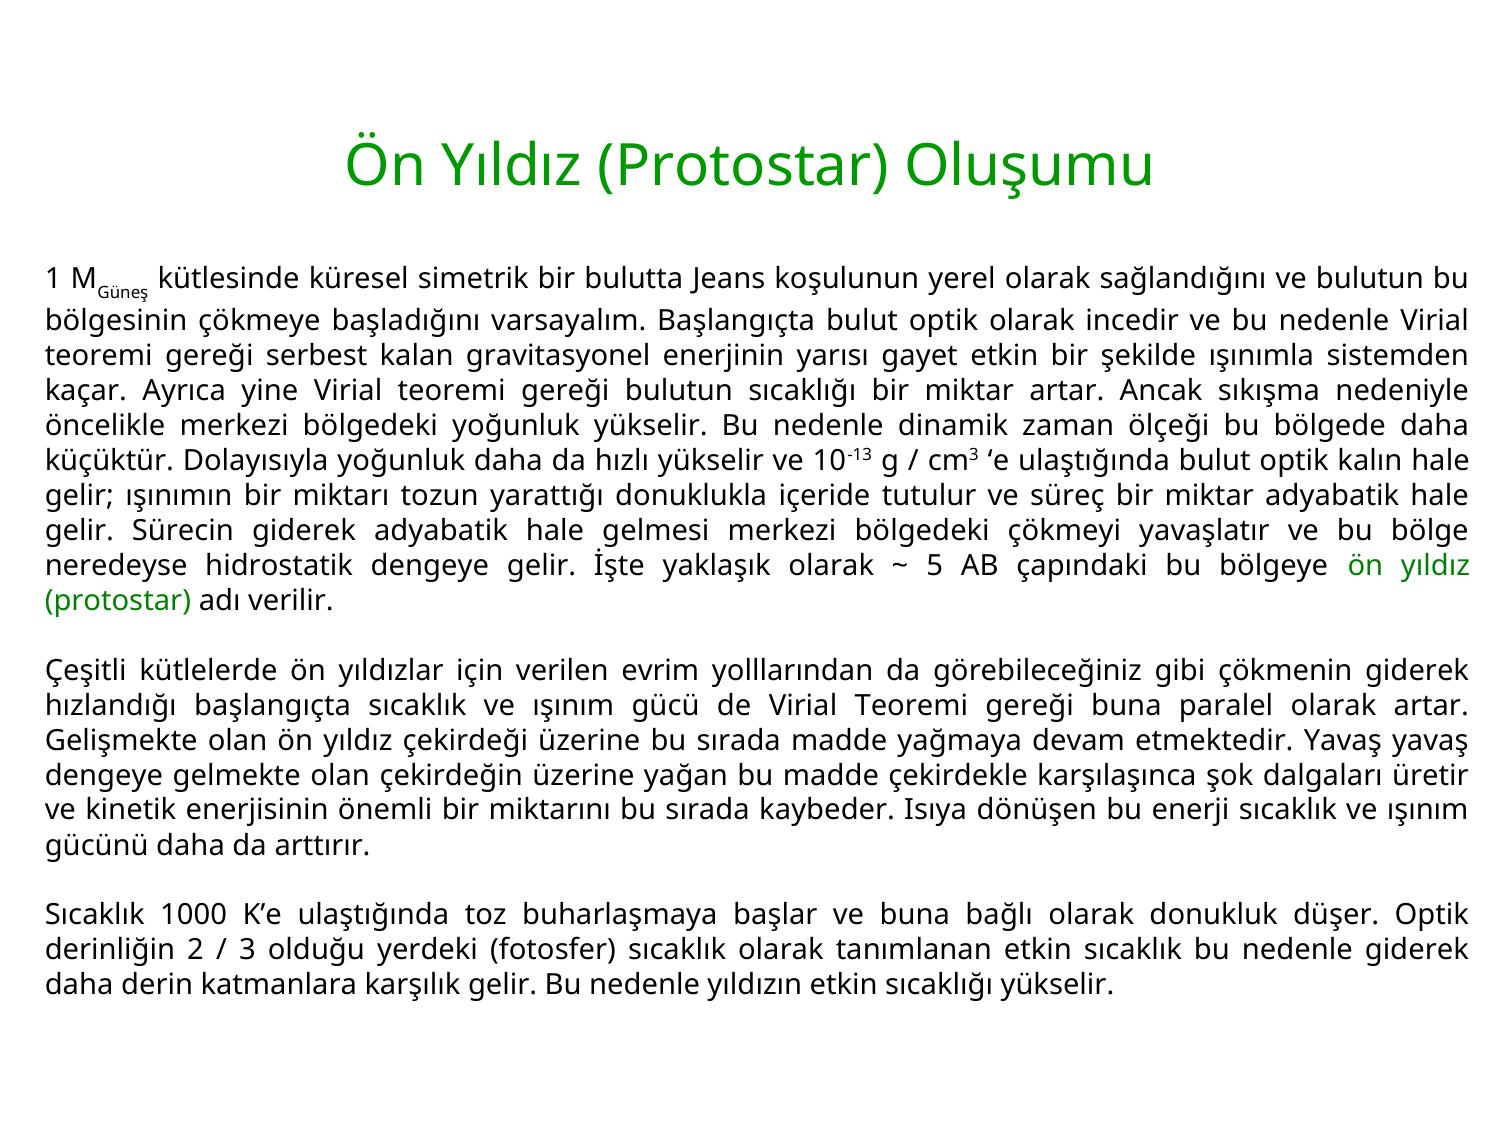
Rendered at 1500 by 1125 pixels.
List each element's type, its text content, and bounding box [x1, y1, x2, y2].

text_box 1 MGüneş kütlesinde küresel simetrik bir bulutta Jeans koşulunun yerel olarak sağlandığını ve bulutun bu bölgesinin çökmeye başladığını varsayalım. Başlangıçta bulut optik olarak incedir ve bu nedenle Virial teoremi gereği serbest kalan gravitasyonel enerjinin yarısı gayet etkin bir şekilde ışınımla sistemden kaçar. Ayrıca yine Virial teoremi gereği bulutun sıcaklığı bir miktar artar. Ancak sıkışma nedeniyle öncelikle merkezi bölgedeki yoğunluk yükselir. Bu nedenle dinamik zaman ölçeği bu bölgede daha küçüktür. Dolayısıyla yoğunluk daha da hızlı yükselir ve 10-13 g / cm3 ‘e ulaştığında bulut optik kalın hale gelir; ışınımın bir miktarı tozun yarattığı donuklukla içeride tutulur ve süreç bir miktar adyabatik hale gelir. Sürecin giderek adyabatik hale gelmesi merkezi bölgedeki çökmeyi yavaşlatır ve bu bölge neredeyse hidrostatik dengeye gelir. İşte yaklaşık olarak ~ 5 AB çapındaki bu bölgeye ön yıldız (protostar) adı verilir. Çeşitli kütlelerde ön yıldızlar için verilen evrim yolllarından da görebileceğiniz gibi çökmenin giderek hızlandığı başlangıçta sıcaklık ve ışınım gücü de Virial Teoremi gereği buna paralel olarak artar. Gelişmekte olan ön yıldız çekirdeği üzerine bu sırada madde yağmaya devam etmektedir. Yavaş yavaş dengeye gelmekte olan çekirdeğin üzerine yağan bu madde çekirdekle karşılaşınca şok dalgaları üretir ve kinetik enerjisinin önemli bir miktarını bu sırada kaybeder. Isıya dönüşen bu enerji sıcaklık ve ışınım gücünü daha da arttırır. Sıcaklık 1000 K’e ulaştığında toz buharlaşmaya başlar ve buna bağlı olarak donukluk düşer. Optik derinliğin 2 / 3 olduğu yerdeki (fotosfer) sıcaklık olarak tanımlanan etkin sıcaklık bu nedenle giderek daha derin katmanlara karşılık gelir. Bu nedenle yıldızın etkin sıcaklığı yükselir. [30, 251, 1486, 1010]
title Ön Yıldız (Protostar) Oluşumu [75, 84, 1426, 241]
